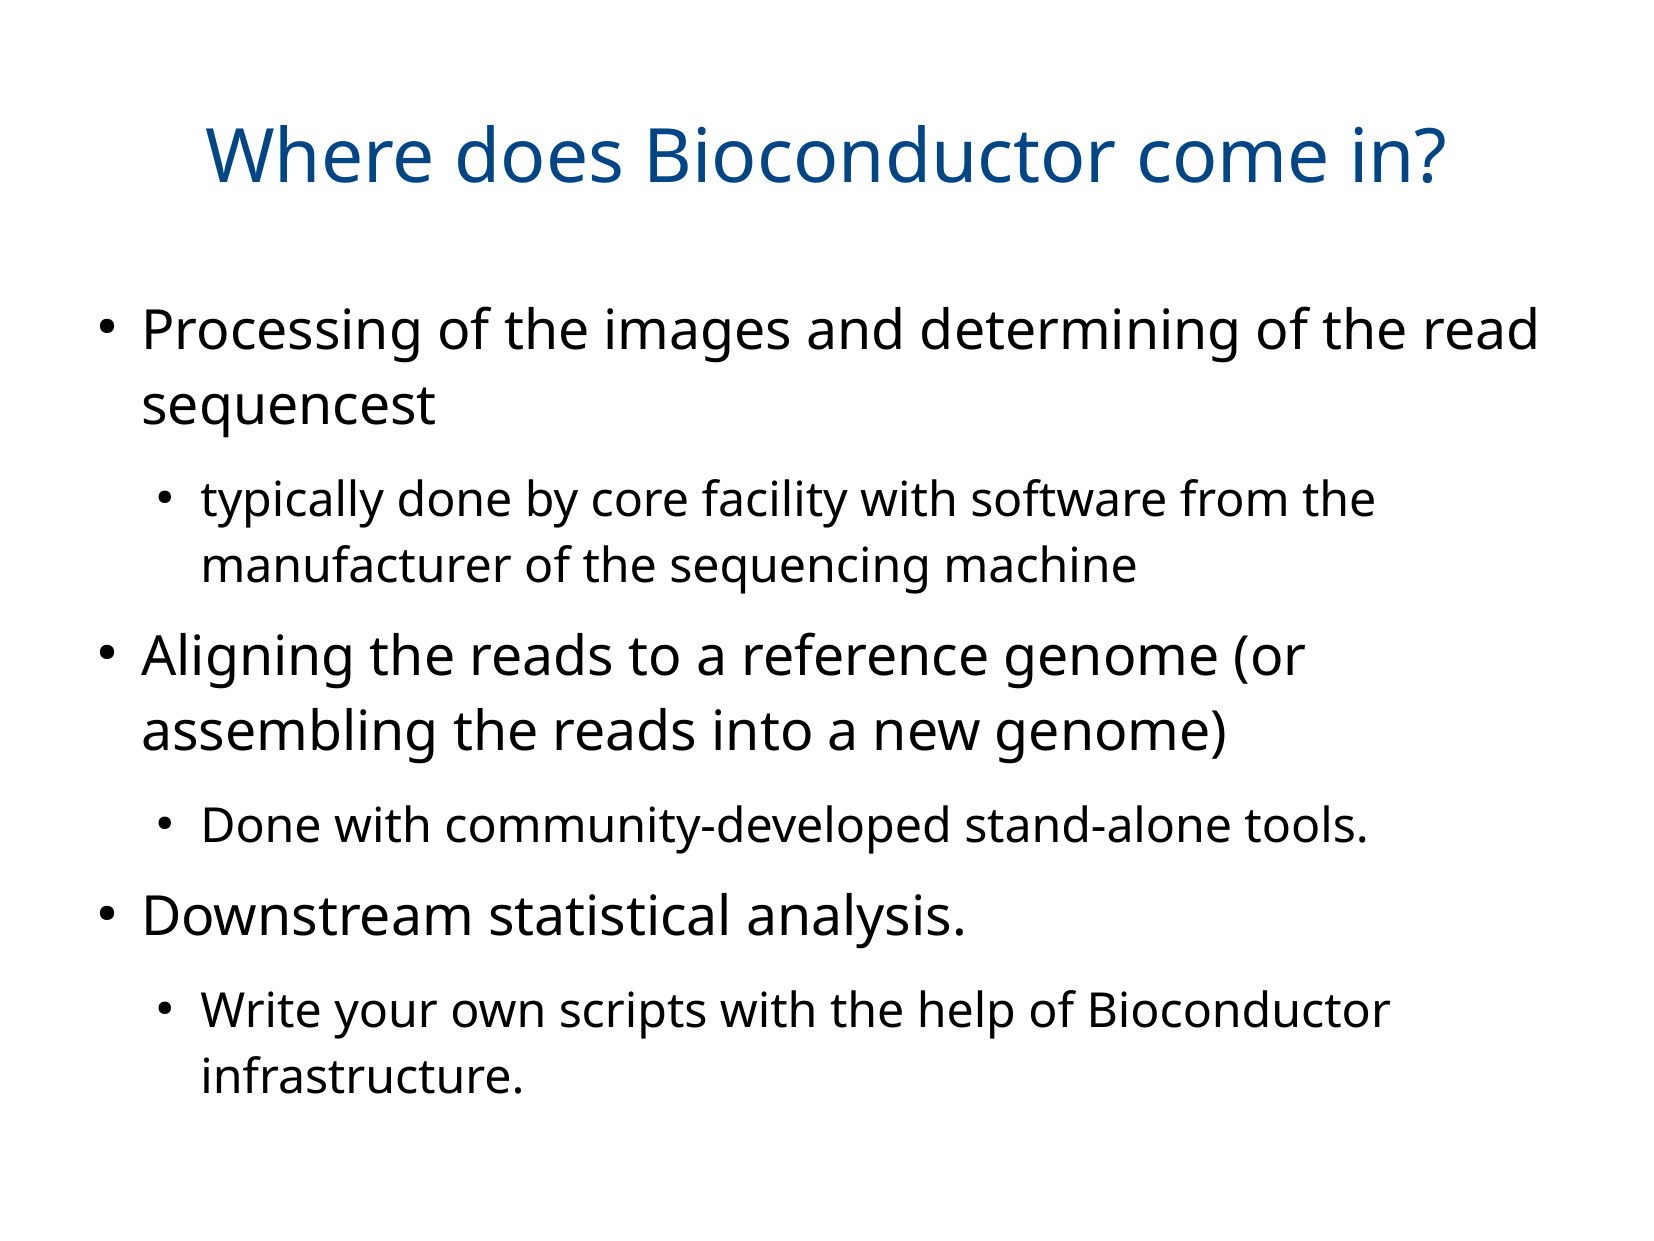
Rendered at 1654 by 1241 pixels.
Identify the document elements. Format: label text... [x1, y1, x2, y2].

list Processing of the images and determining of the read sequencest typically done by core facility with software from the manufacturer of the sequencing machine Aligning the reads to a reference genome (or assembling the reads into a new genome) Done with community-developed stand-alone tools. Downstream statistical analysis. Write your own scripts with the help of Bioconductor infrastructure. [82, 290, 1571, 1109]
title Where does Bioconductor come in? [82, 49, 1571, 257]
